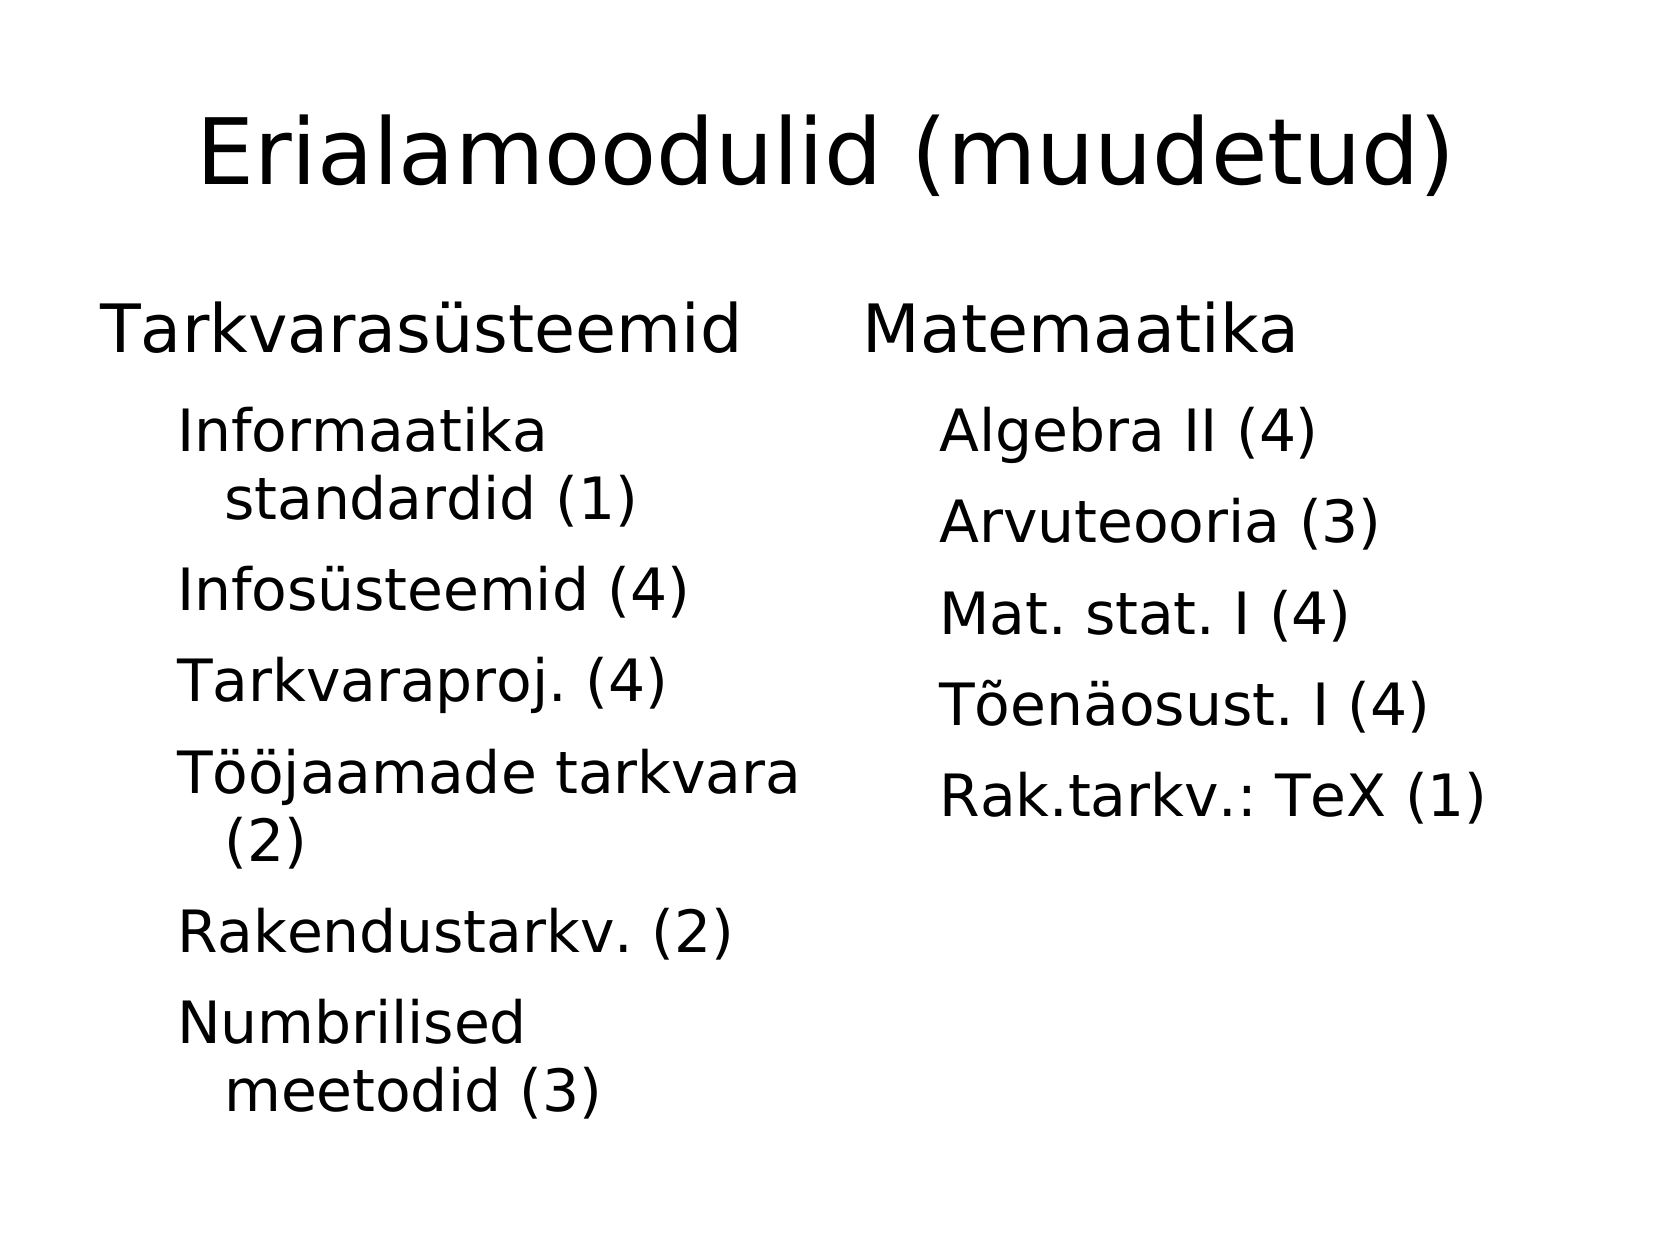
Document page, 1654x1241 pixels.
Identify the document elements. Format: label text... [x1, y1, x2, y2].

list Tarkvarasüsteemid Informaatika standardid (1) Infosüsteemid (4) Tarkvaraproj. (4) Tööjaamade tarkvara (2) Rakendustarkv. (2) Numbrilised meetodid (3) [82, 290, 809, 1126]
list Matemaatika Algebra II (4) Arvuteooria (3) Mat. stat. I (4) Tõenäosust. I (4) Rak.tarkv.: TeX (1) [845, 290, 1572, 1109]
title Erialamoodulid (muudetud) [82, 49, 1571, 257]
